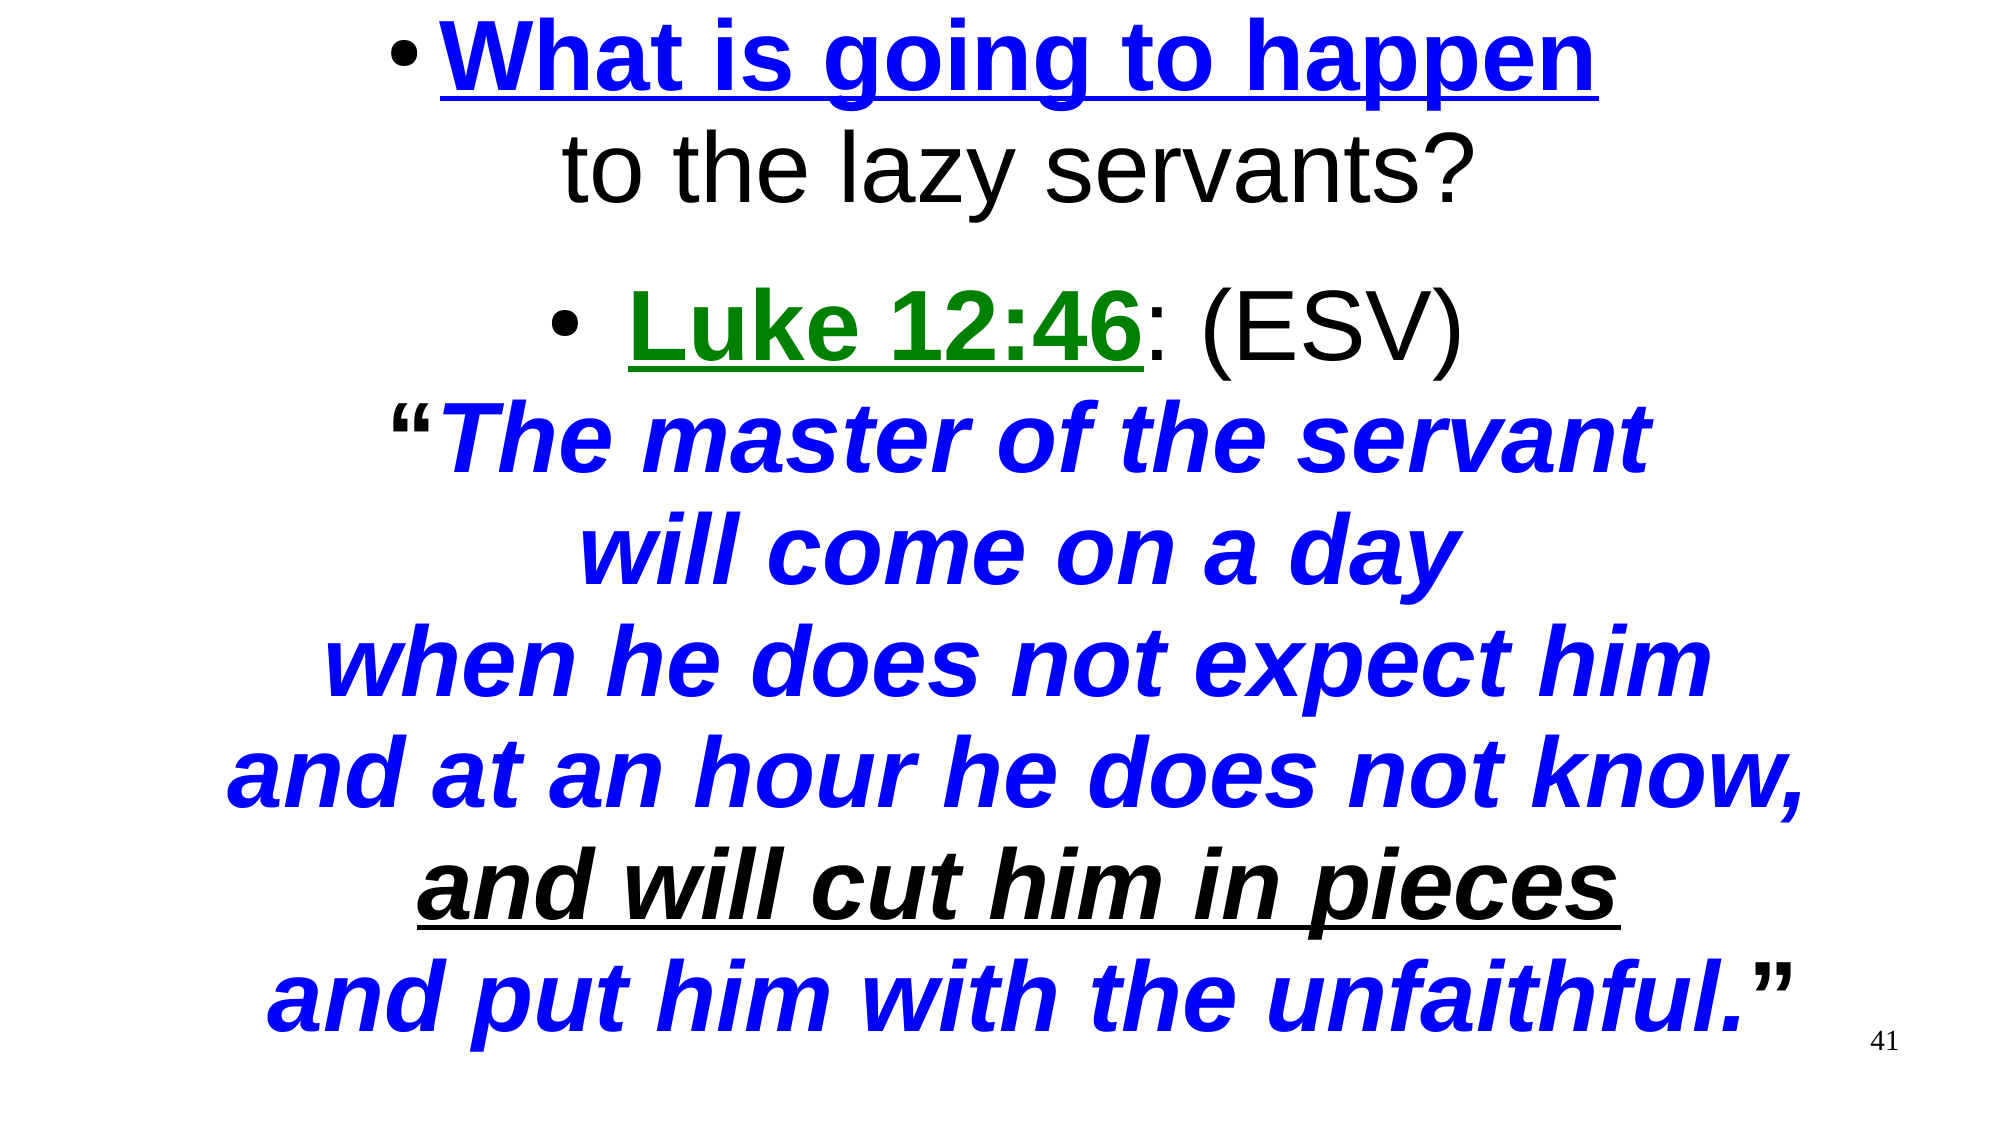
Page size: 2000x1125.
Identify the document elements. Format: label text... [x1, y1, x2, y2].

list What is going to happen to the lazy servants? Luke 12:46: (ESV) “The master of the servant will come on a day when he does not expect him and at an hour he does not know, and will cut him in pieces and put him with the unfaithful.” [0, 0, 1996, 1123]
